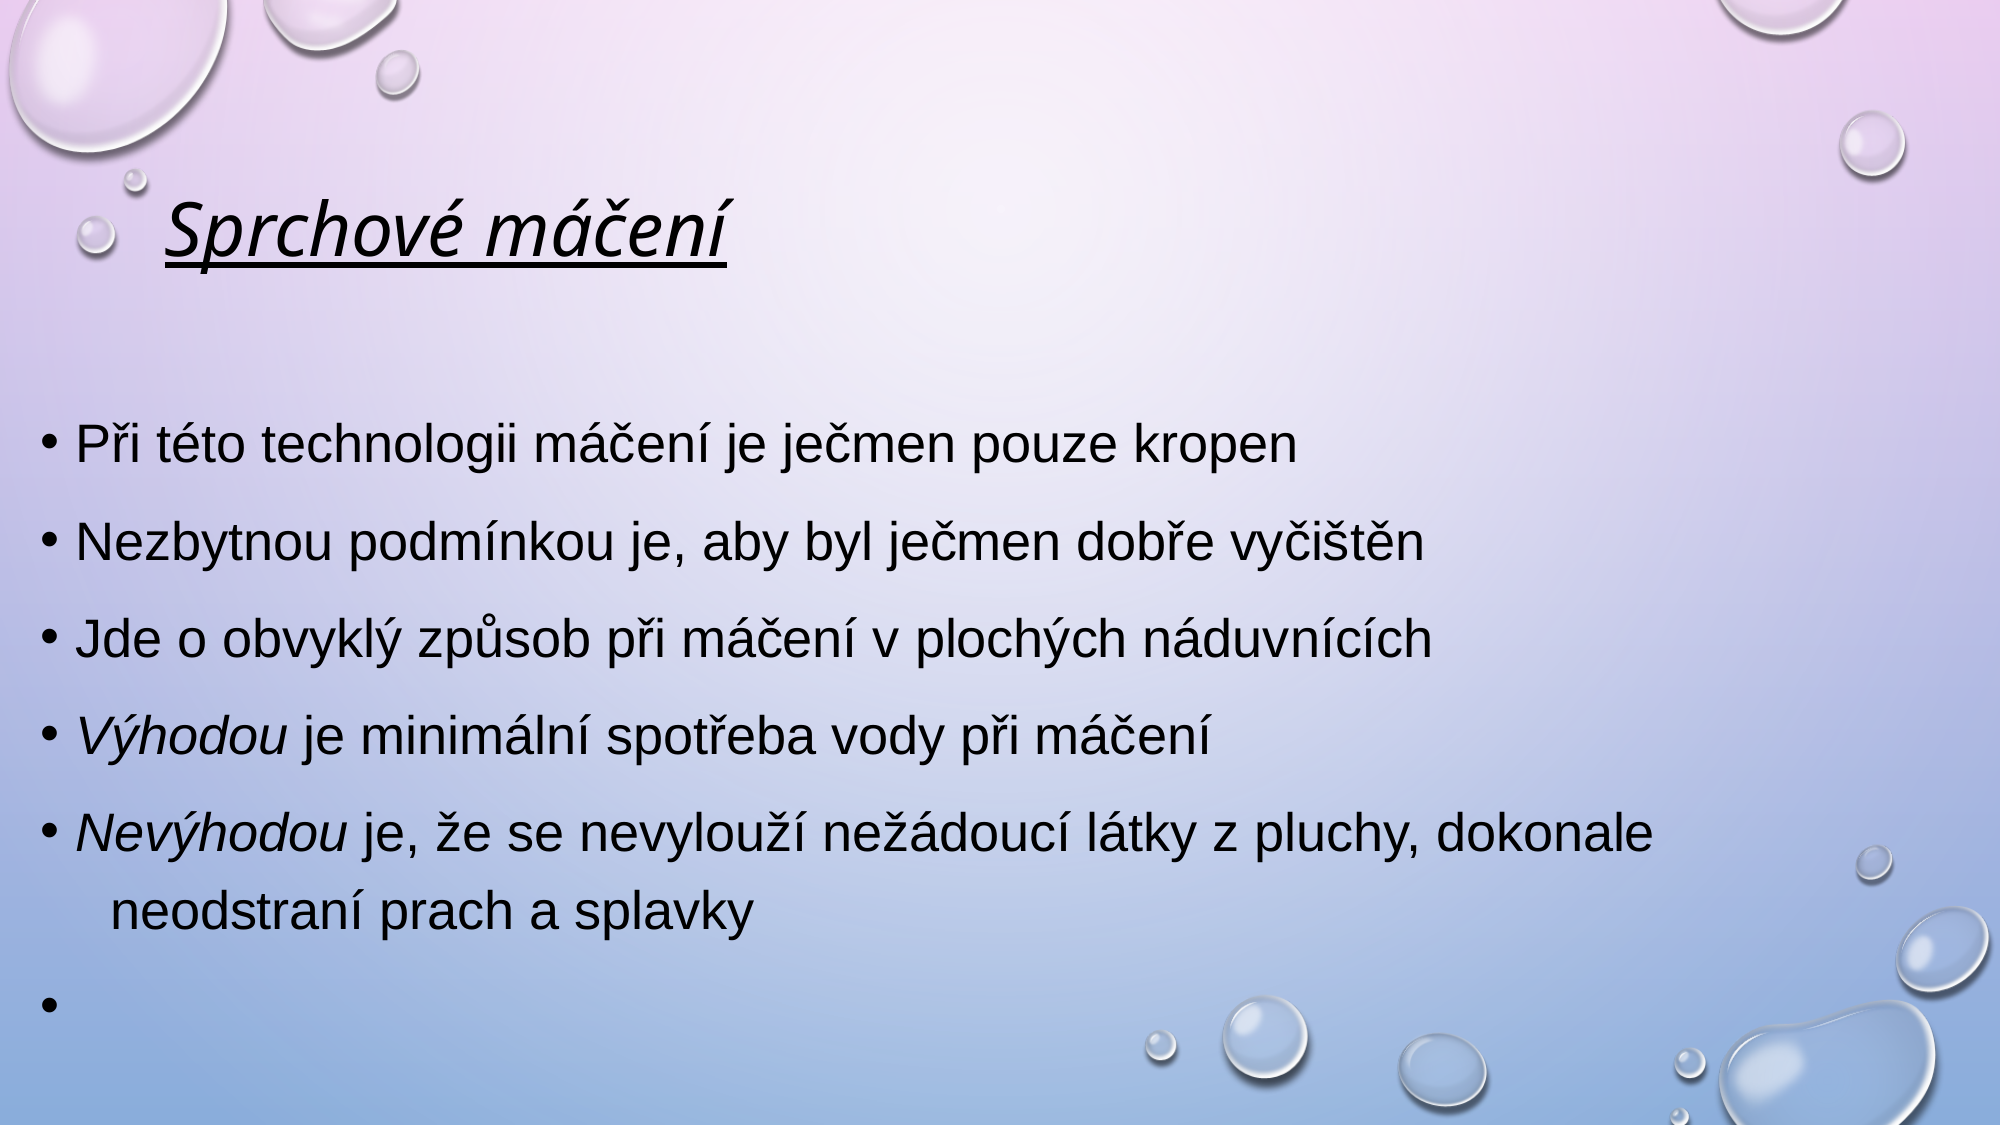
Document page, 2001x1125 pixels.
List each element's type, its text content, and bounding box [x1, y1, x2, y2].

list Při této technologii máčení je ječmen pouze kropen Nezbytnou podmínkou je, aby byl ječmen dobře vyčištěn Jde o obvyklý způsob při máčení v plochých náduvnících Výhodou je minimální spotřeba vody při máčení Nevýhodou je, že se nevylouží nežádoucí látky z pluchy, dokonale neodstraní prach a splavky [25, 388, 1850, 950]
title Sprchové máčení [149, 101, 1851, 364]
